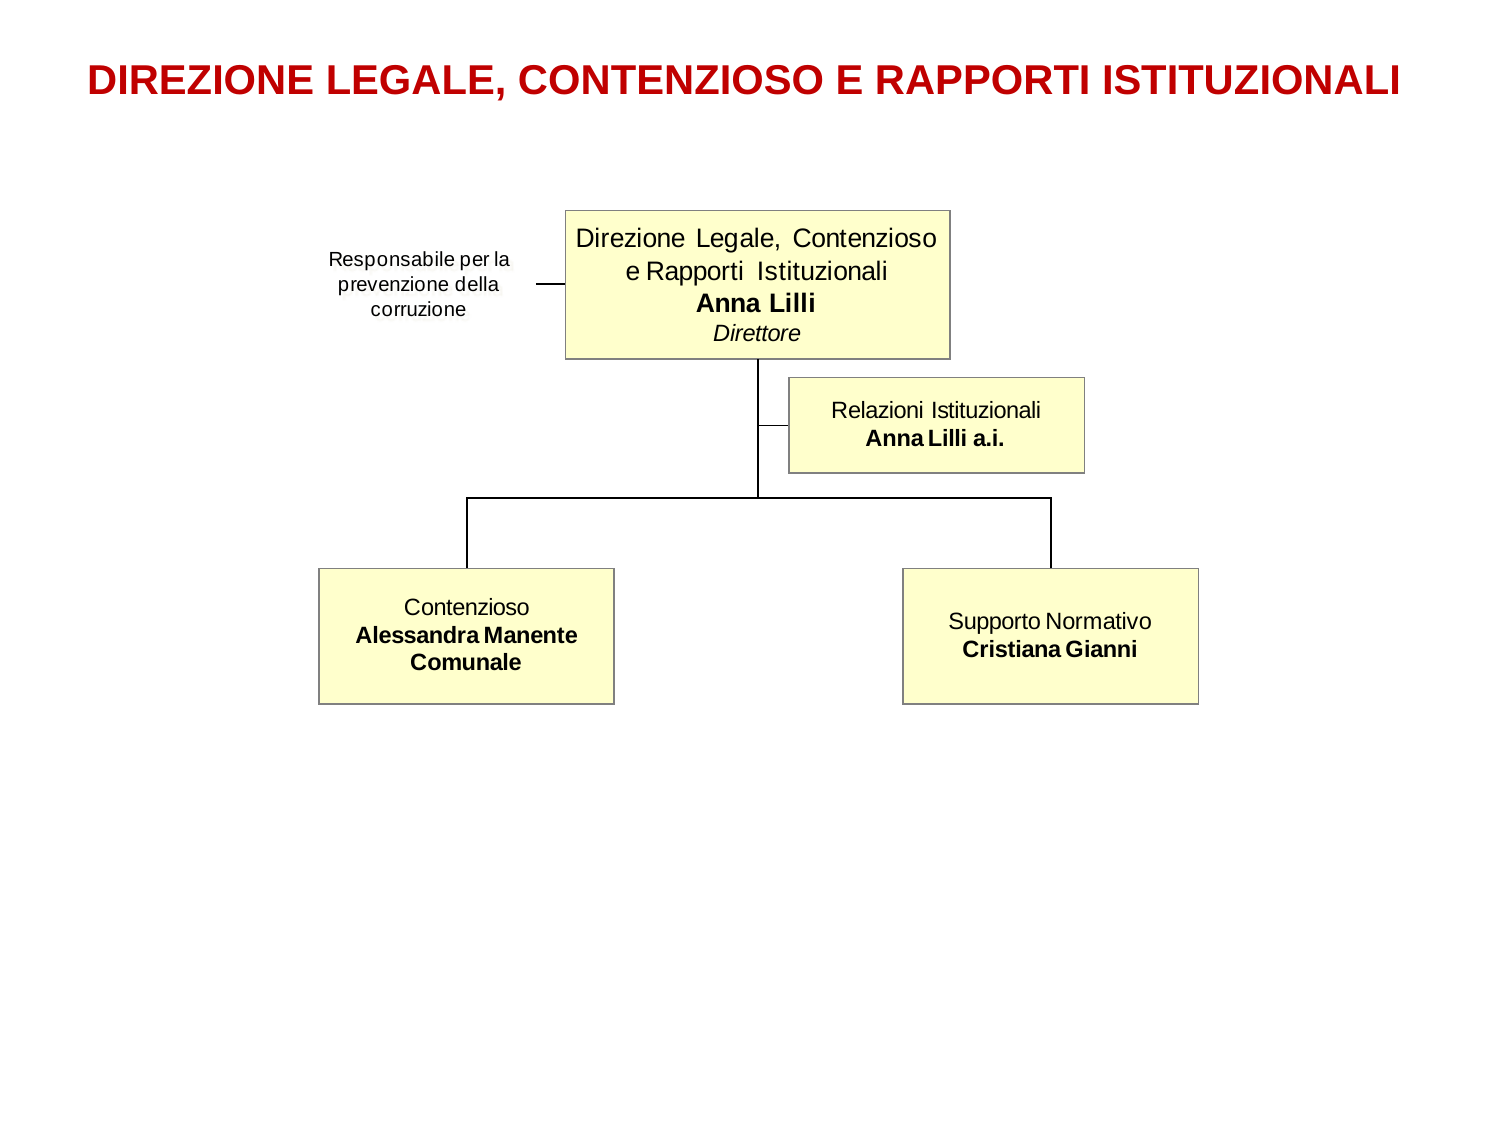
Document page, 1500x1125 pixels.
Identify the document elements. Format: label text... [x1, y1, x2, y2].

text_box DIREZIONE LEGALE, CONTENZIOSO E RAPPORTI ISTITUZIONALI [72, 45, 1462, 128]
picture [300, 208, 1200, 706]
